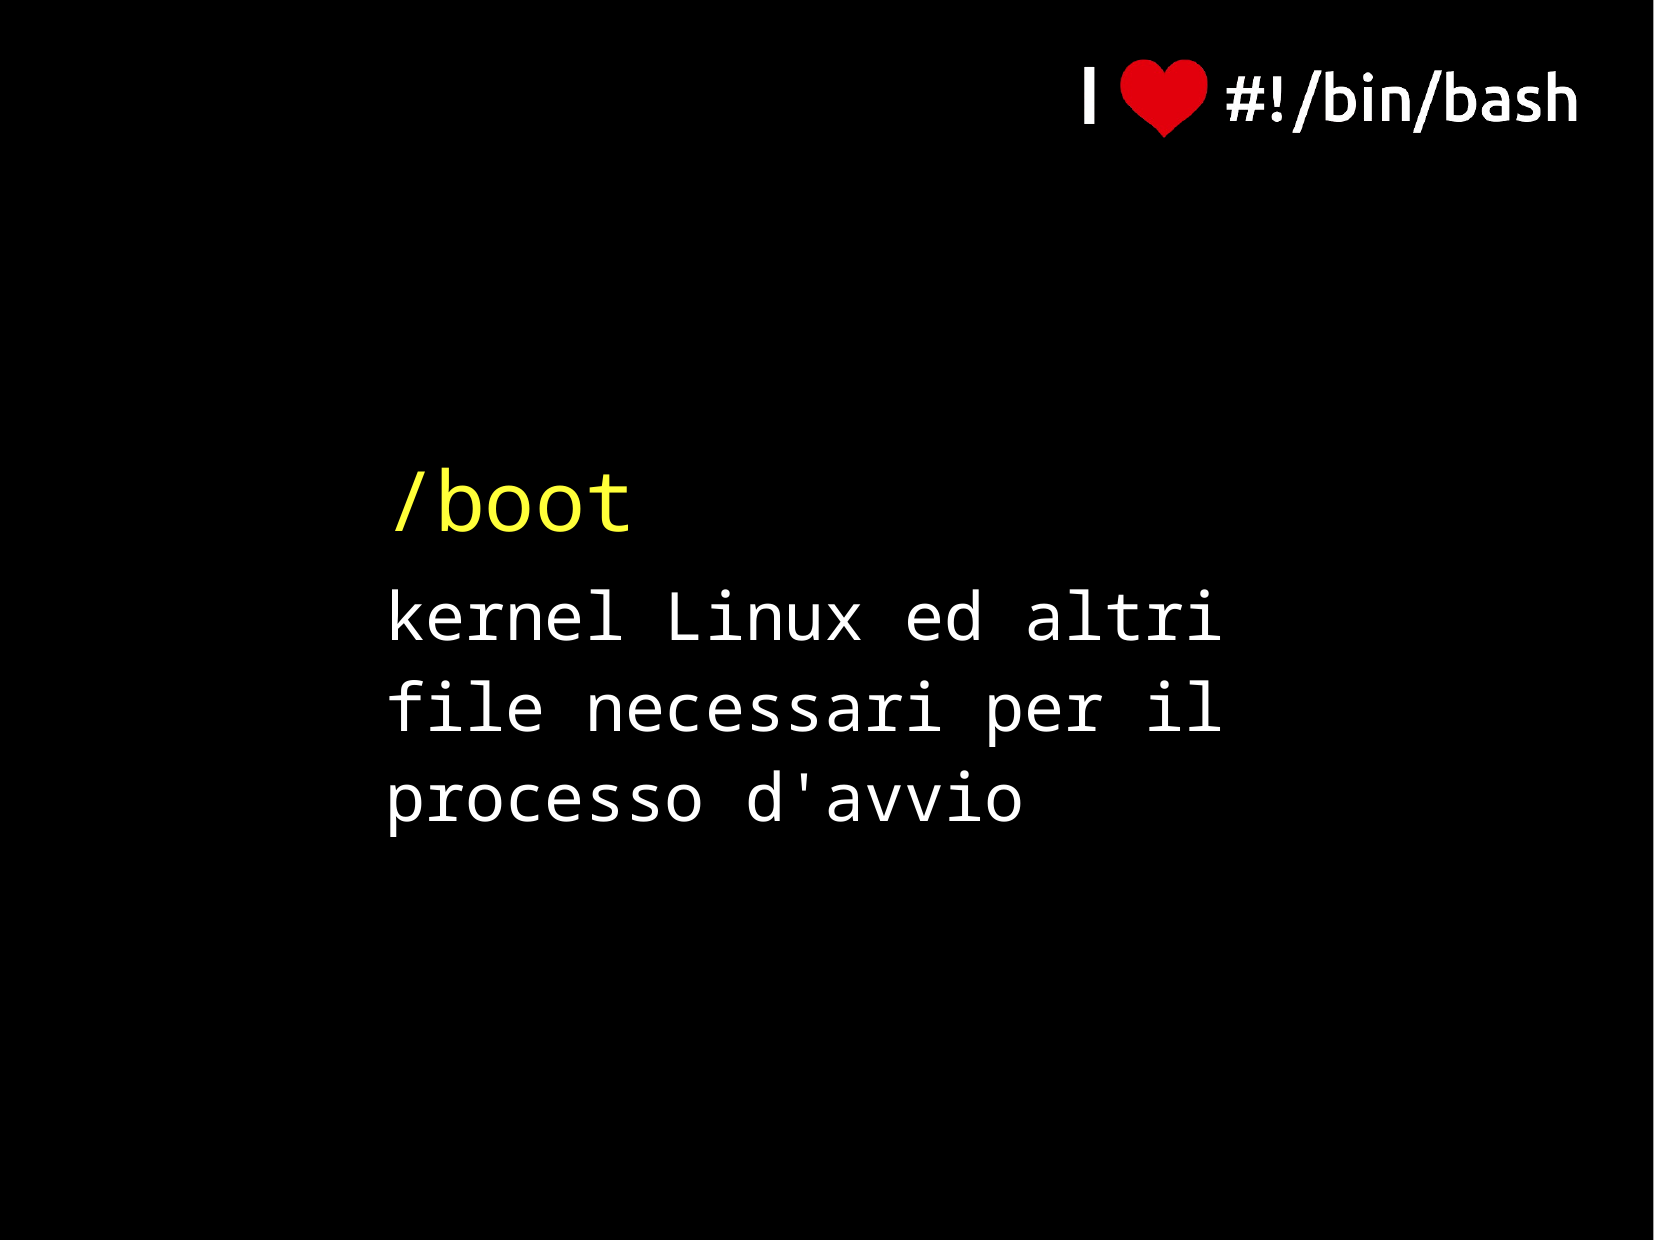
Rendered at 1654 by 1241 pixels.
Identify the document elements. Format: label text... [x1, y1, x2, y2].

picture [1064, 45, 1595, 154]
text_box /boot kernel Linux ed altri file necessari per il processo d'avvio [370, 435, 1284, 806]
